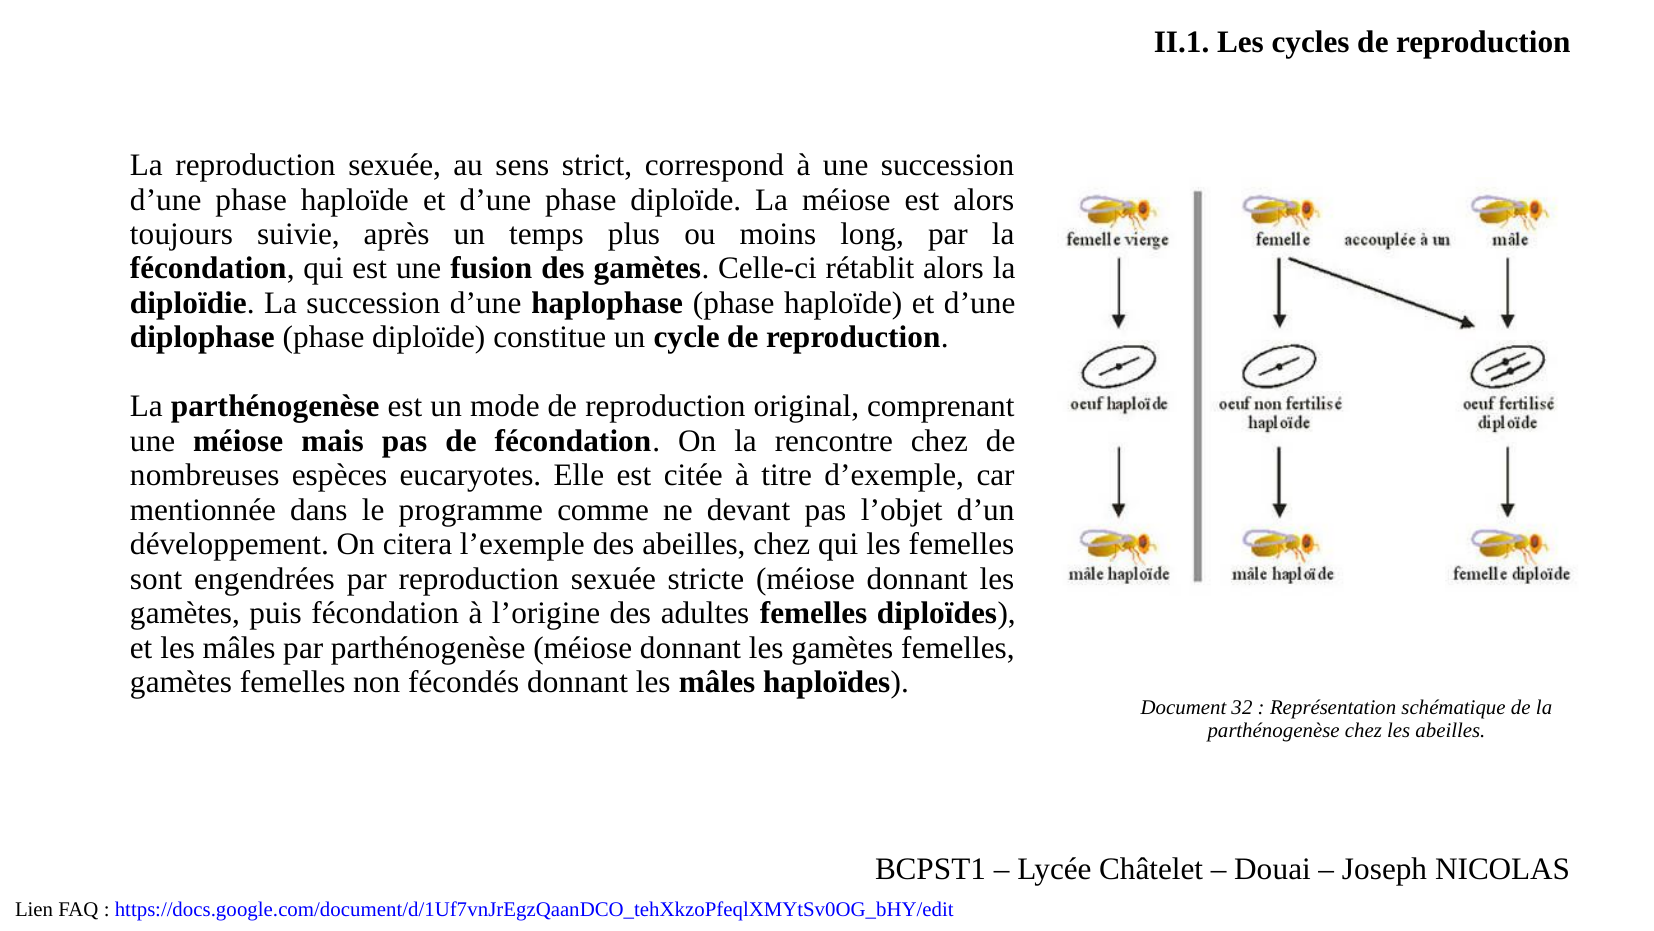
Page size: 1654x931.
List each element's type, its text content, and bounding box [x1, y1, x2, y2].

text_box La reproduction sexuée, au sens strict, correspond à une succession d’une phase haploïde et d’une phase diploïde. La méiose est alors toujours suivie, après un temps plus ou moins long, par la fécondation, qui est une fusion des gamètes. Celle-ci rétablit alors la diploïdie. La succession d’une haplophase (phase haploïde) et d’une diplophase (phase diploïde) constitue un cycle de reproduction. La parthénogenèse est un mode de reproduction original, comprenant une méiose mais pas de fécondation. On la rencontre chez de nombreuses espèces eucaryotes. Elle est citée à titre d’exemple, car mentionnée dans le programme comme ne devant pas l’objet d’un développement. On citera l’exemple des abeilles, chez qui les femelles sont engendrées par reproduction sexuée stricte (méiose donnant les gamètes, puis fécondation à l’origine des adultes femelles diploïdes), et les mâles par parthénogenèse (méiose donnant les gamètes femelles, gamètes femelles non fécondés donnant les mâles haploïdes). [129, 147, 1016, 735]
text_box Document 32 : Représentation schématique de la parthénogenèse chez les abeilles. [1086, 661, 1607, 777]
text_box BCPST1 – Lycée Châtelet – Douai – Joseph NICOLAS [637, 832, 1571, 905]
text_box Lien FAQ : https://docs.google.com/document/d/1Uf7vnJrEgzQaanDCO_tehXkzoPfeqlXMYtSv0OG_bHY/edit [0, 897, 993, 931]
picture [1027, 177, 1601, 603]
text_box II.1. Les cycles de reproduction [165, 5, 1572, 78]
